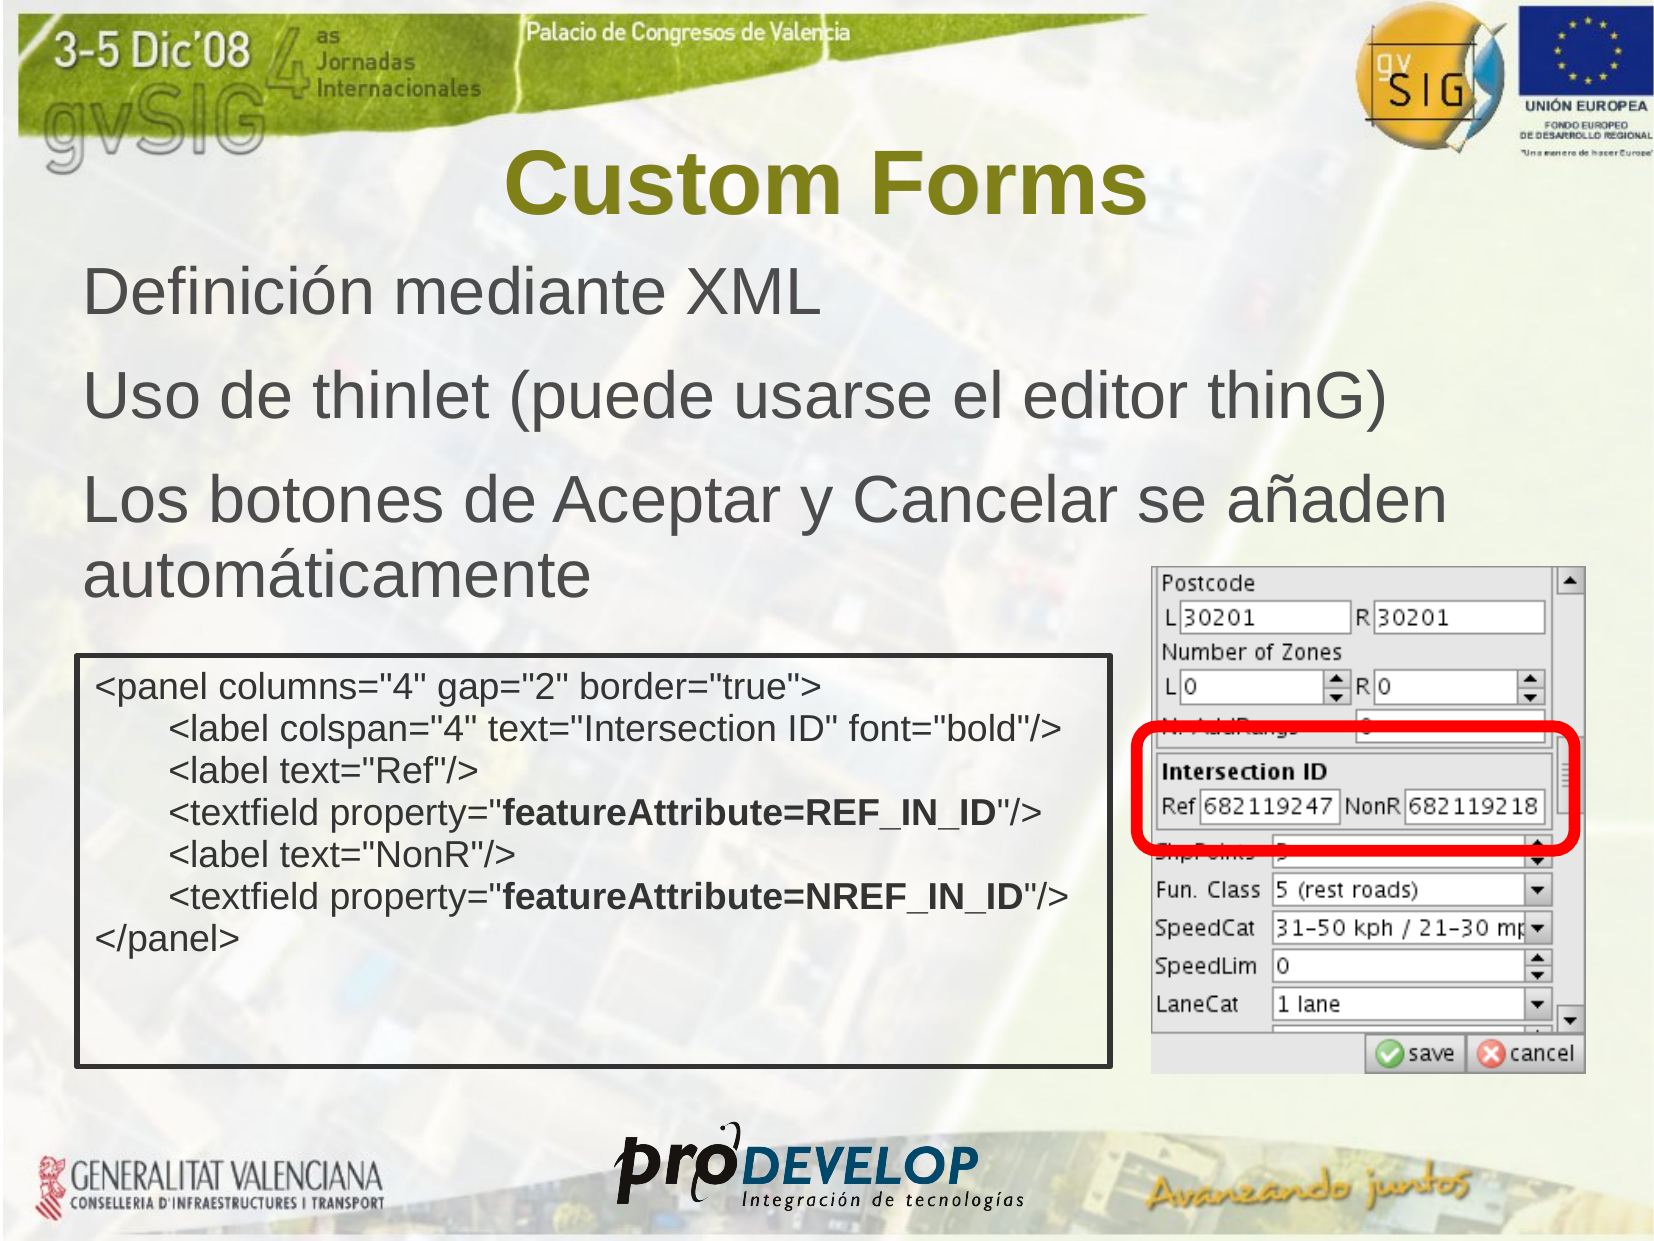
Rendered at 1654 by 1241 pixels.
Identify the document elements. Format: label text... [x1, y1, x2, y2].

picture [3, 0, 1654, 1241]
title Custom Forms [82, 78, 1571, 253]
list Definición mediante XML Uso de thinlet (puede usarse el editor thinG) Los botones de Aceptar y Cancelar se añaden automáticamente [82, 253, 1571, 1097]
